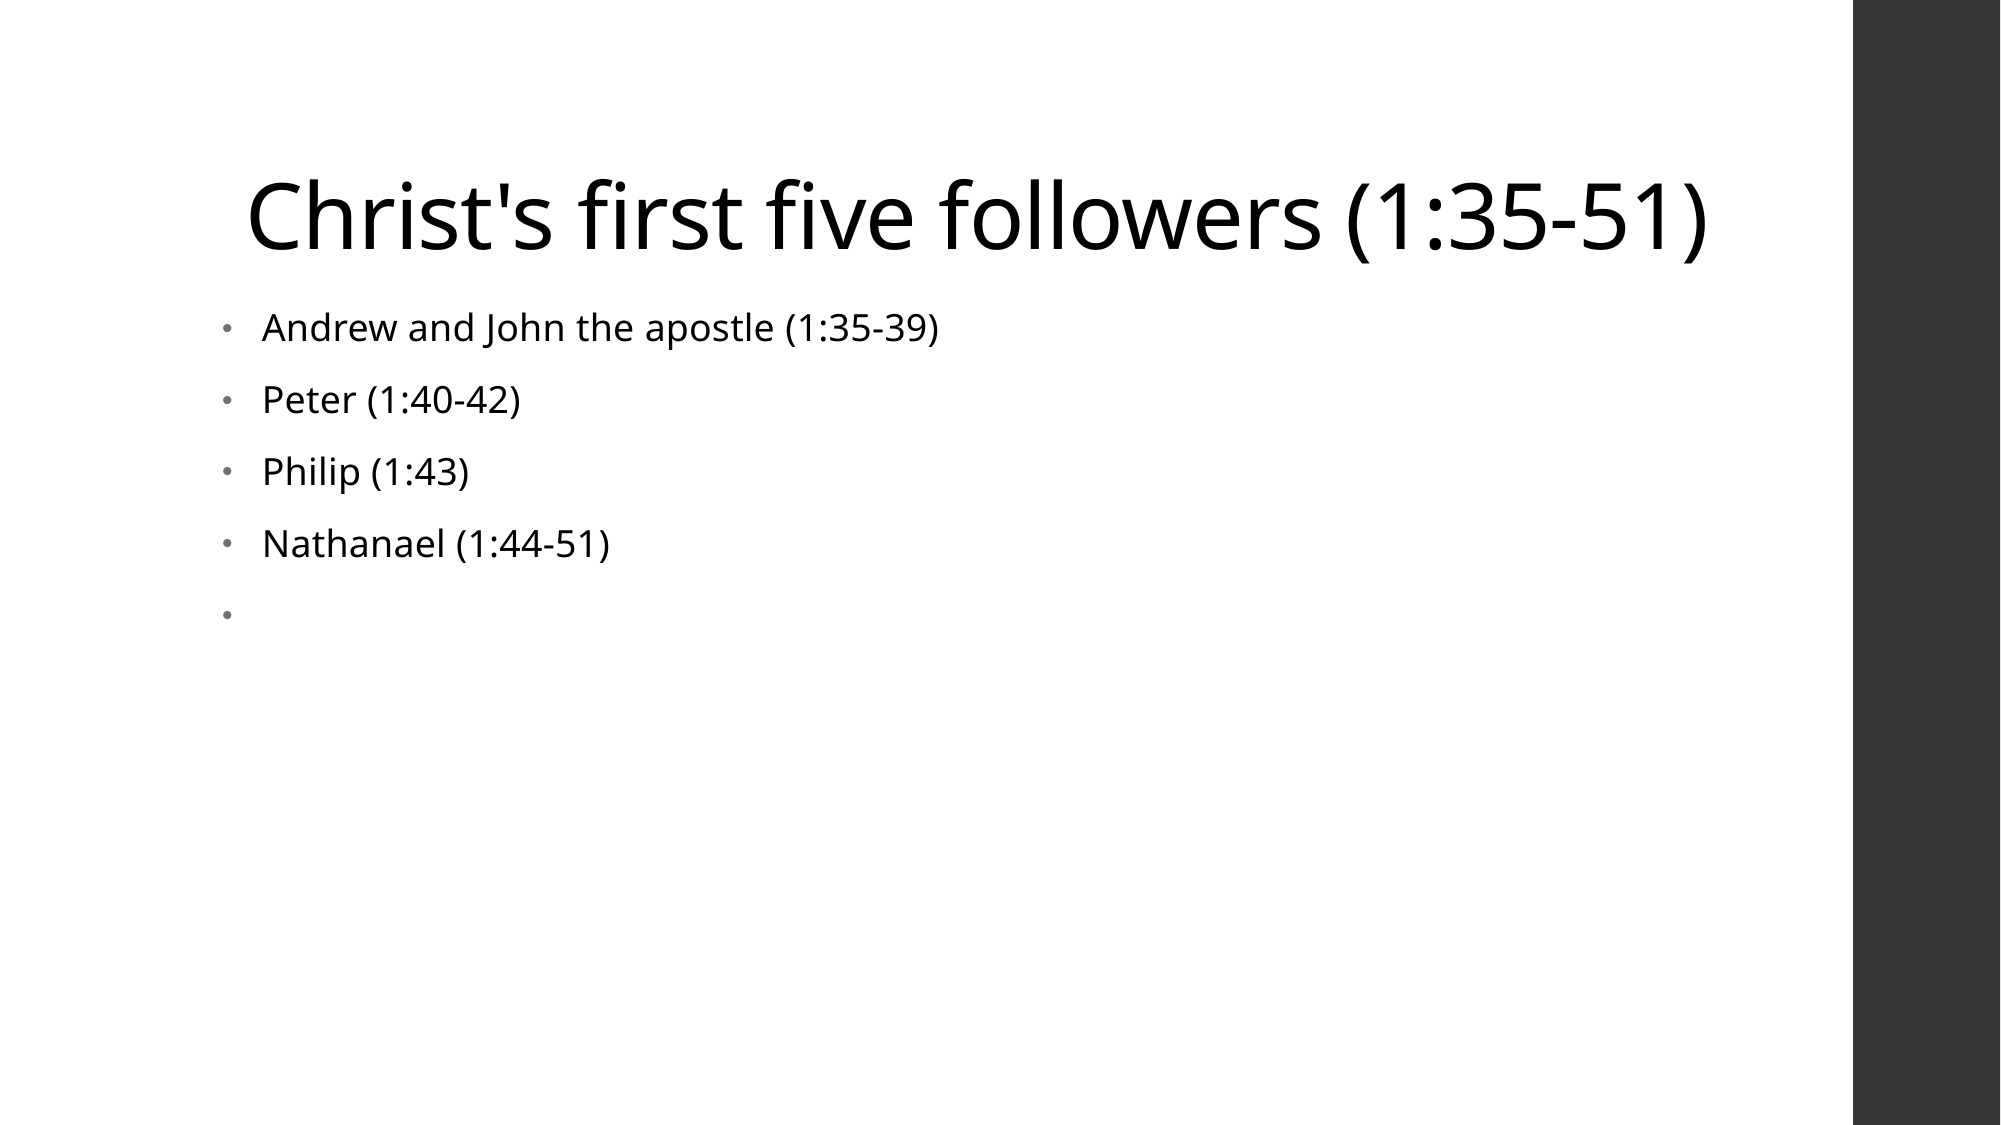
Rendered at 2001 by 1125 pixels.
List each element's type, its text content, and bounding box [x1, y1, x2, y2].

title Christ's first five followers (1:35-51) [206, 60, 1797, 278]
list Andrew and John the apostle (1:35-39) Peter (1:40-42) Philip (1:43) Nathanael (1:44-51) [206, 299, 1617, 1014]
